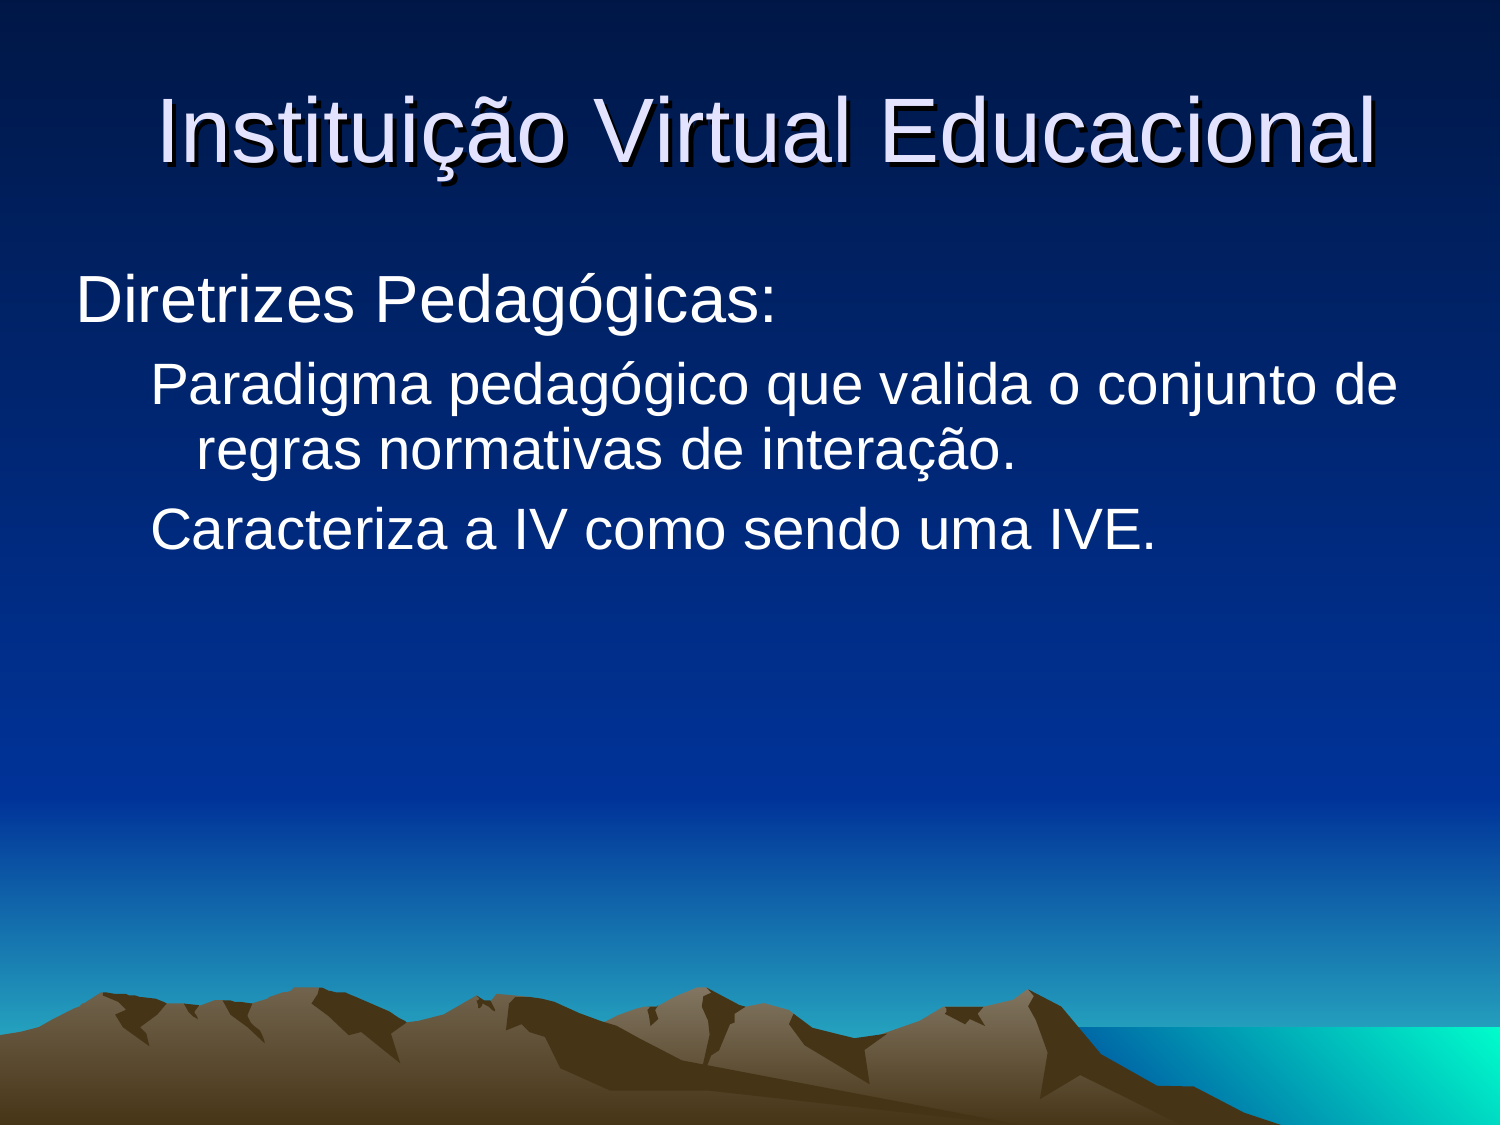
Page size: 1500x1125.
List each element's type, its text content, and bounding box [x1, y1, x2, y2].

title Instituição Virtual Educacional [75, 13, 1426, 249]
list Diretrizes Pedagógicas: Paradigma pedagógico que valida o conjunto de regras normativas de interação. Caracteriza a IV como sendo uma IVE. [75, 262, 1426, 1001]
